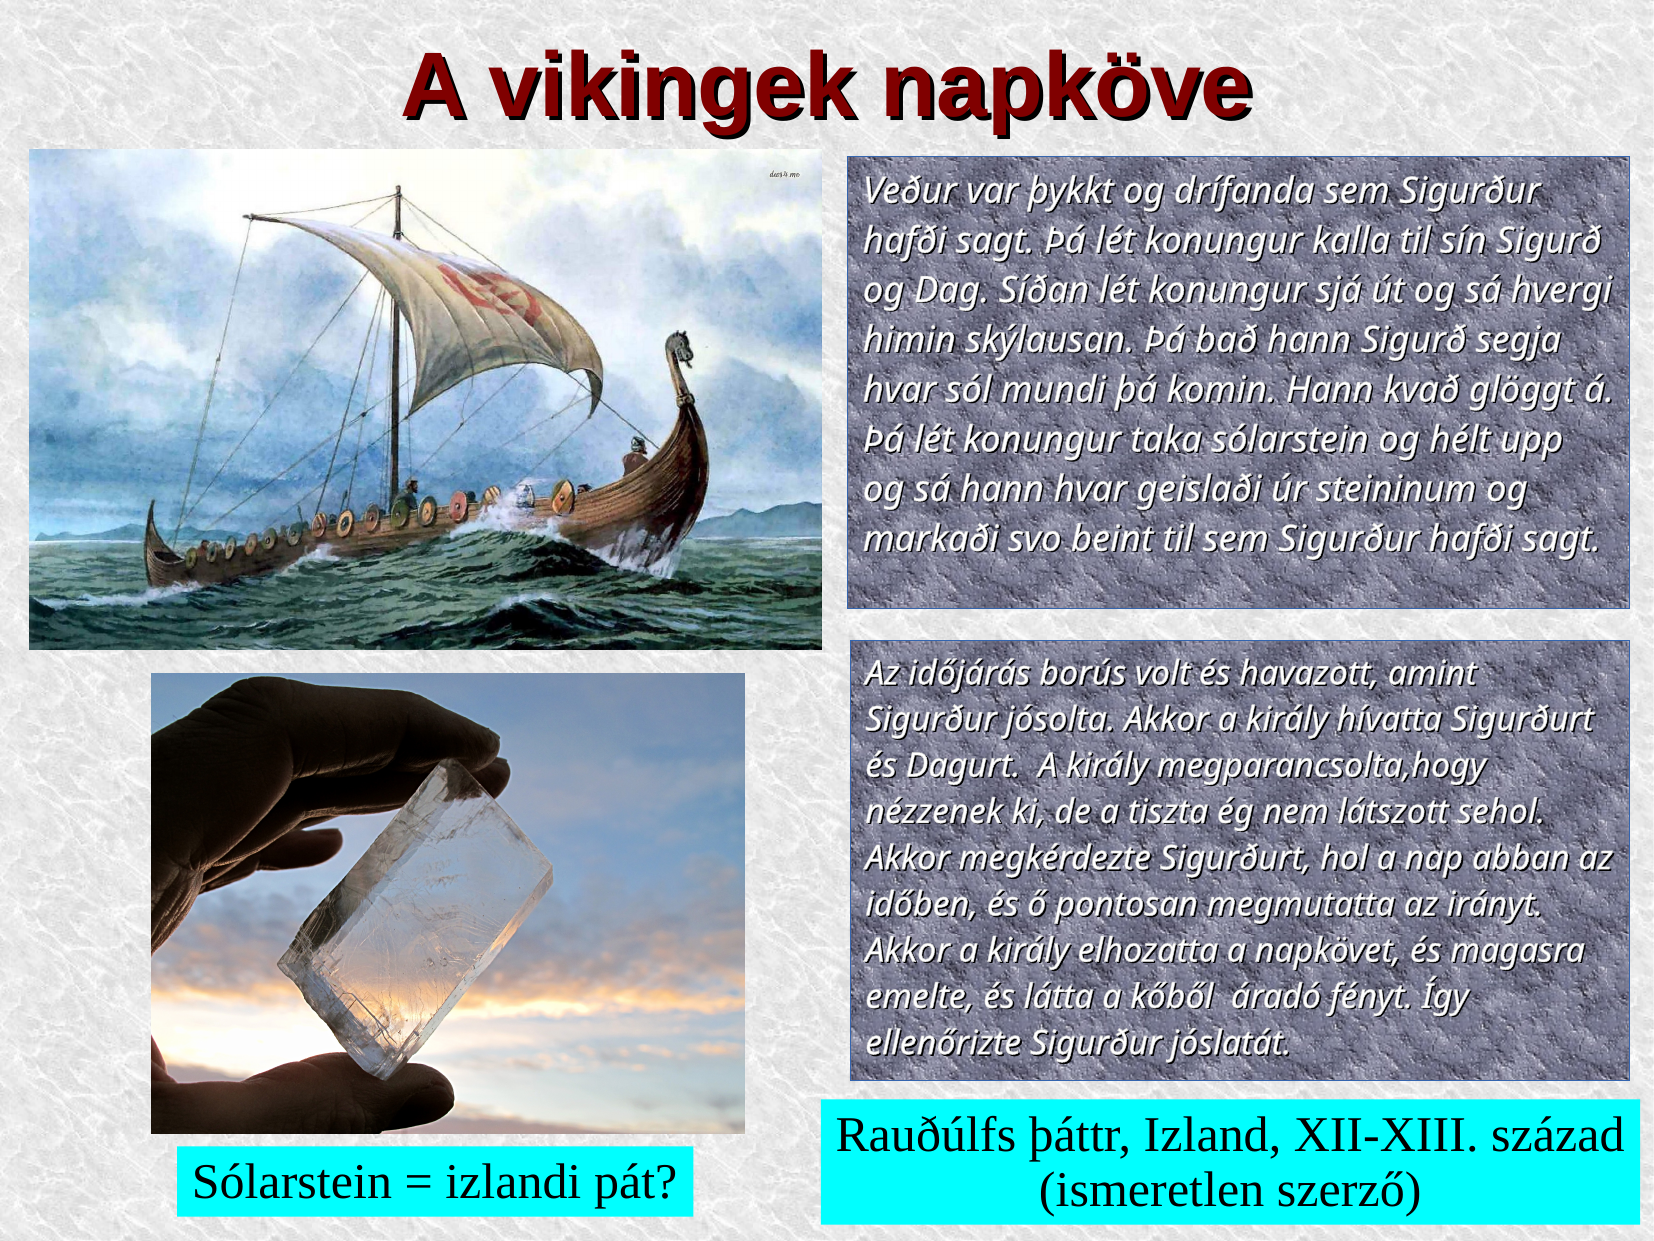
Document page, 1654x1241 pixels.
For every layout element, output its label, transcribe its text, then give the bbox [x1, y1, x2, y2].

text_box Sólarstein = izlandi pát? [177, 1146, 694, 1217]
text_box Veður var þykkt og drífanda sem Sigurður hafði sagt. Þá lét konungur kalla til sín Sigurð og Dag. Síðan lét konungur sjá út og sá hvergi himin skýlausan. Þá bað hann Sigurð segja hvar sól mundi þá komin. Hann kvað glöggt á. Þá lét konungur taka sólarstein og hélt upp og sá hann hvar geislaði úr steininum og markaði svo beint til sem Sigurður hafði sagt. [847, 156, 1630, 609]
text_box Rauðúlfs þáttr, Izland, XII-XIII. század (ismeretlen szerző) [820, 1099, 1641, 1225]
picture [0, 0, 1654, 1241]
text_box Az időjárás borús volt és havazott, amint Sigurður jósolta. Akkor a király hívatta Sigurðurt és Dagurt. A király megparancsolta,hogy nézzenek ki, de a tiszta ég nem látszott sehol. Akkor megkérdezte Sigurðurt, hol a nap abban az időben, és ő pontosan megmutatta az irányt. Akkor a király elhozatta a napkövet, és magasra emelte, és látta a kőből áradó fényt. Így ellenőrizte Sigurður jóslatát. [850, 640, 1630, 1081]
title A vikingek napköve [29, 14, 1625, 155]
